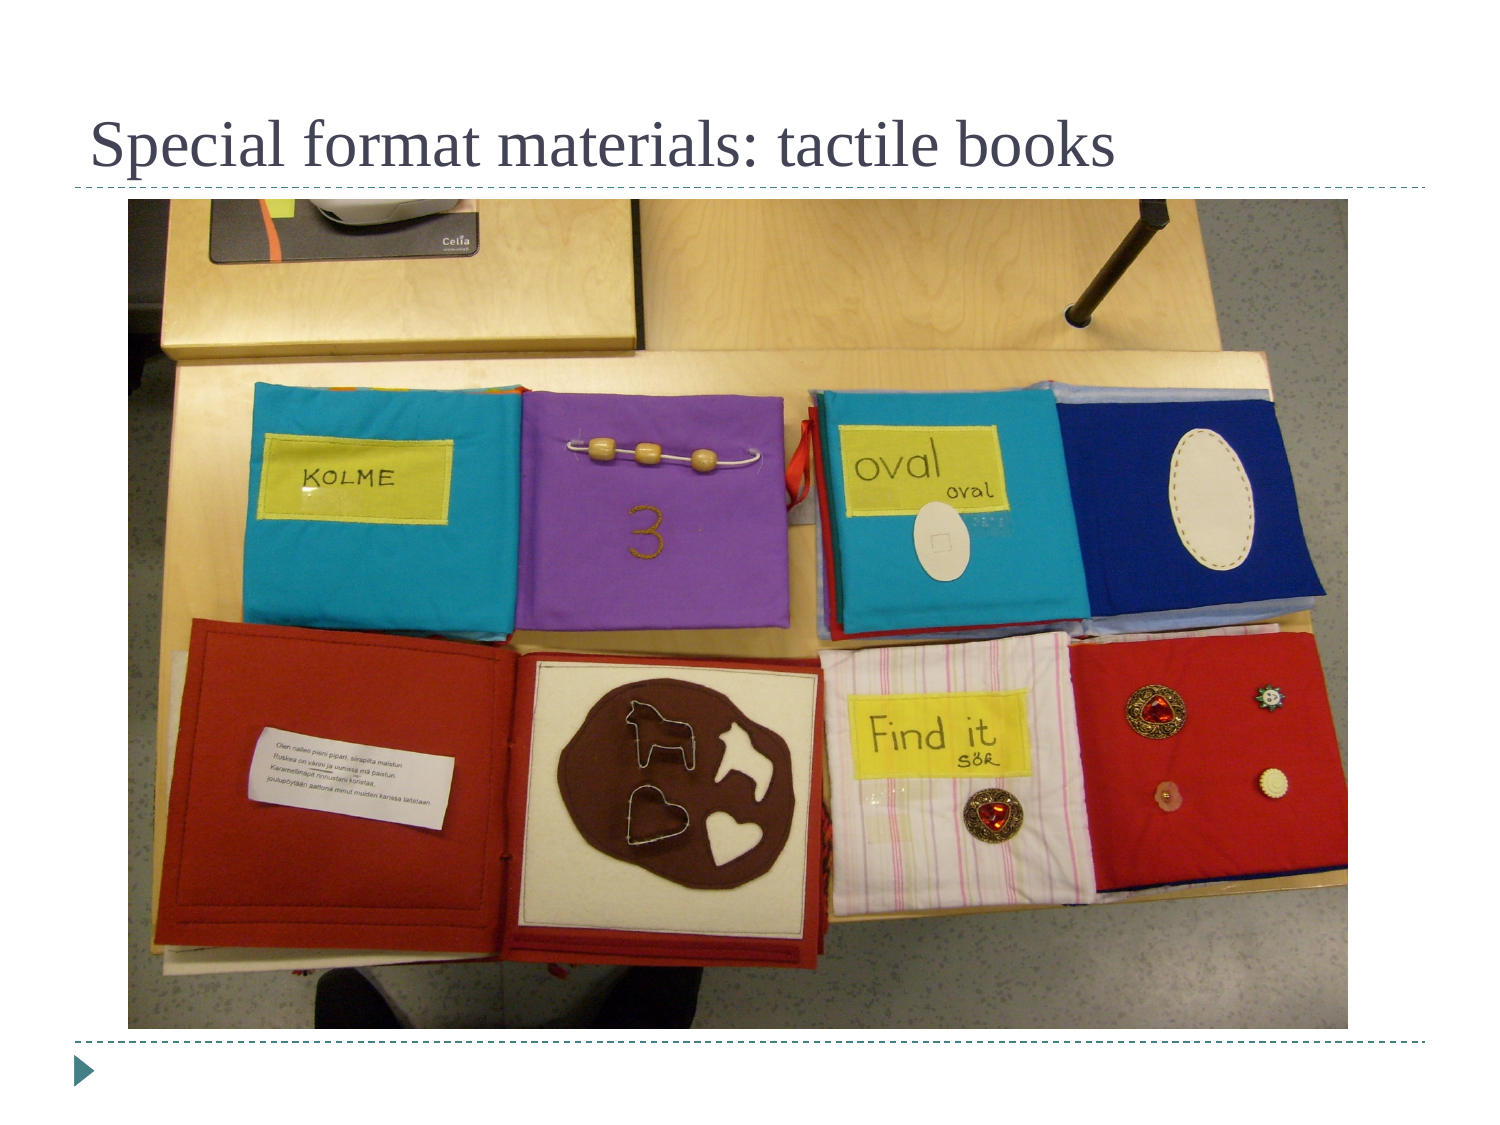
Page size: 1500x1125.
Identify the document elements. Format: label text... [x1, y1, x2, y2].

title Special format materials: tactile books [75, 37, 1426, 188]
picture [128, 199, 1348, 1029]
